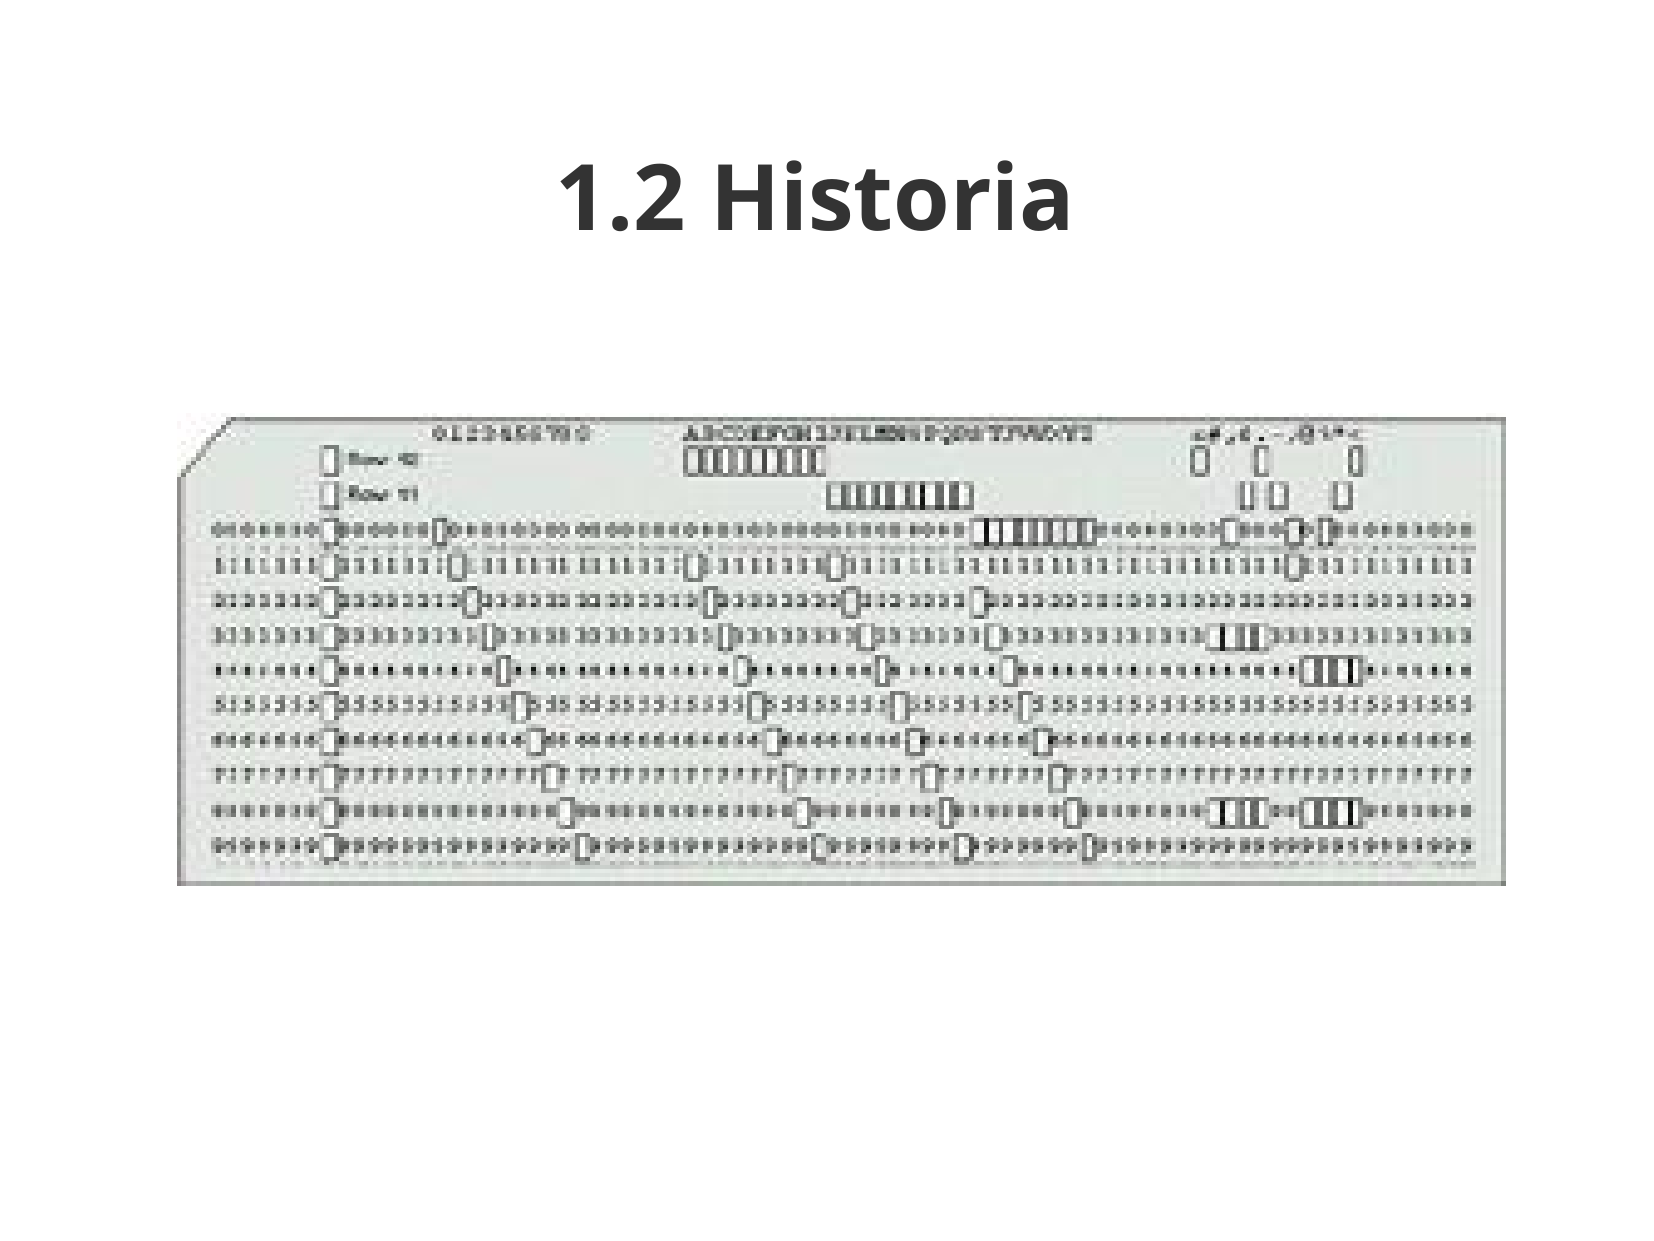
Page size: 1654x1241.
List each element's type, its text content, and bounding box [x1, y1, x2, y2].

picture [177, 413, 1506, 886]
title 1.2 Historia [121, 91, 1534, 299]
